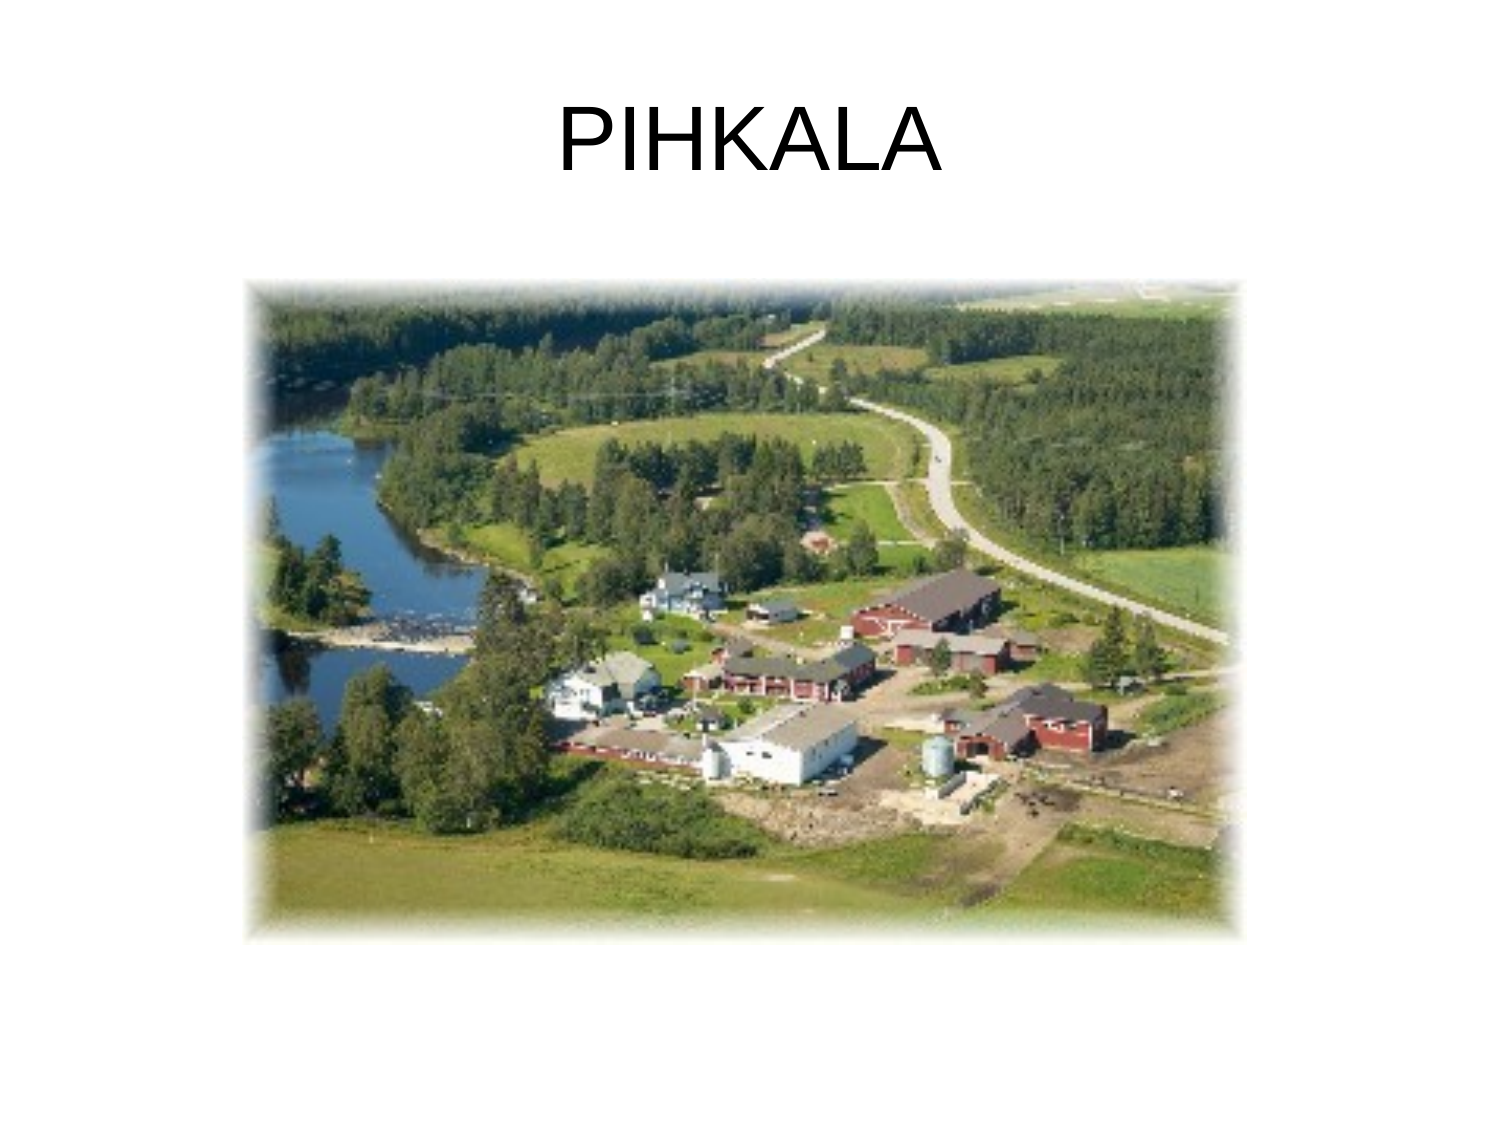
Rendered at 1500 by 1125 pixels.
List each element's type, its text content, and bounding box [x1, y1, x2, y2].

picture [242, 278, 1247, 945]
title PIHKALA [75, 45, 1426, 233]
